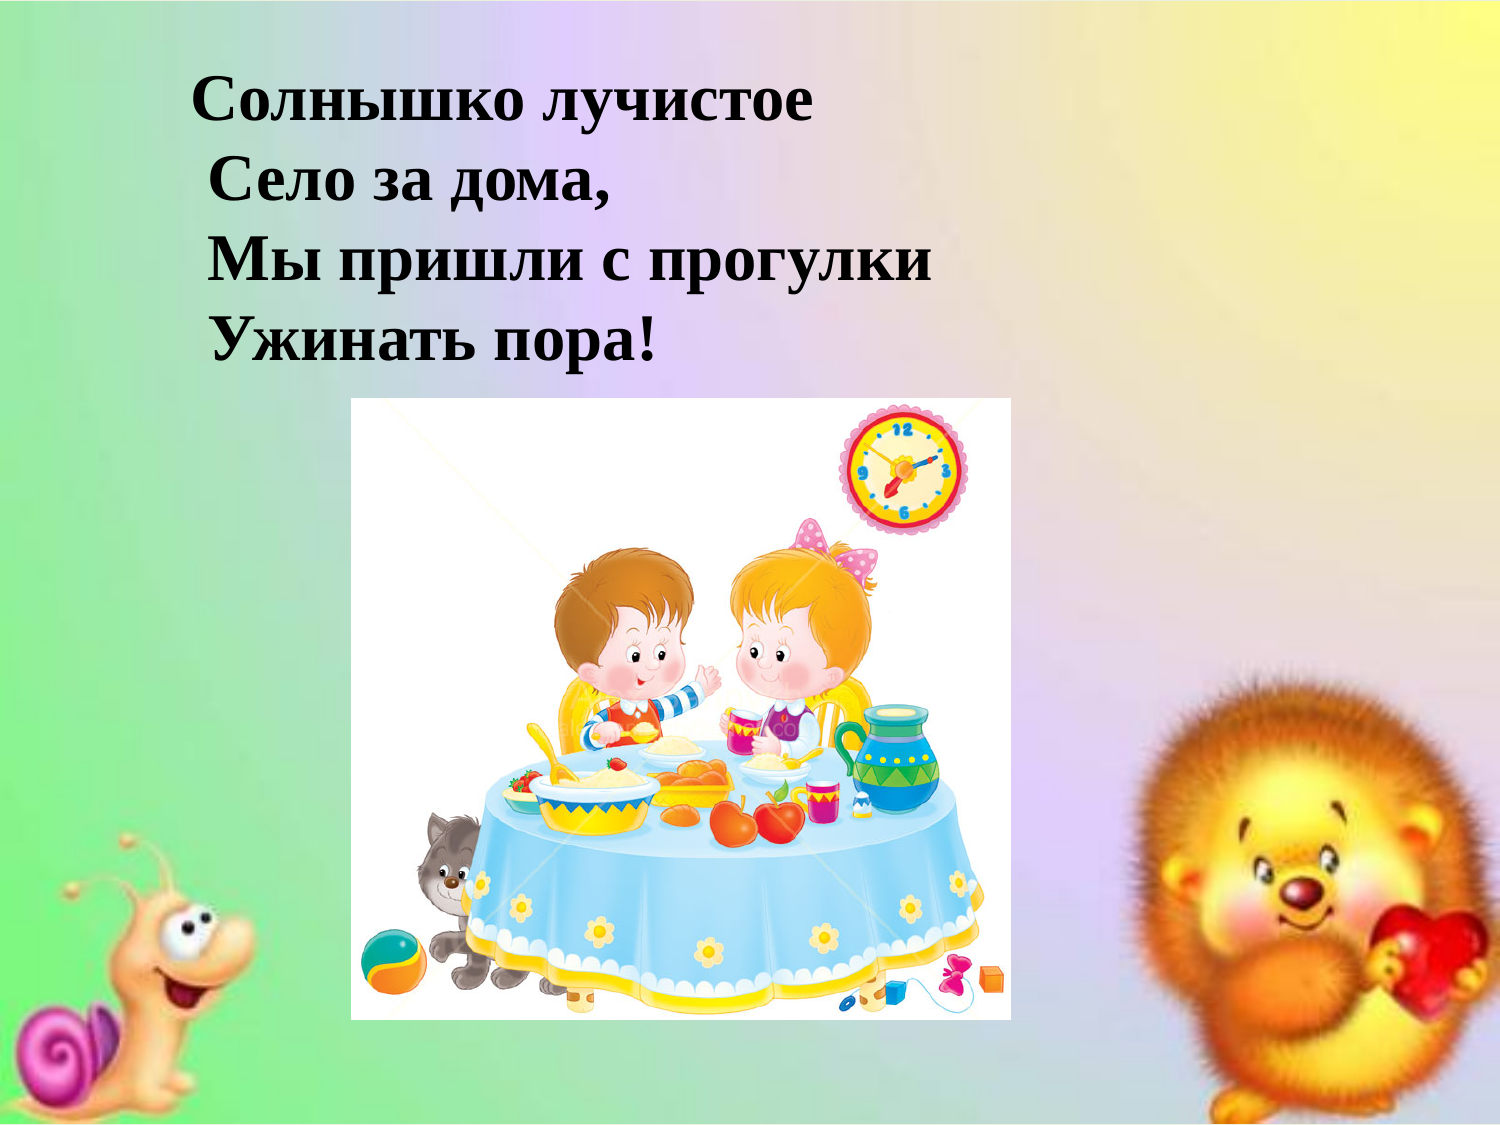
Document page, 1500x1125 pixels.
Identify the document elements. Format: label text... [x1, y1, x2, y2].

text_box Солнышко лучистое Село за дома, Мы пришли с прогулки Ужинать пора! [175, 46, 1125, 382]
picture [0, 1, 1500, 1124]
